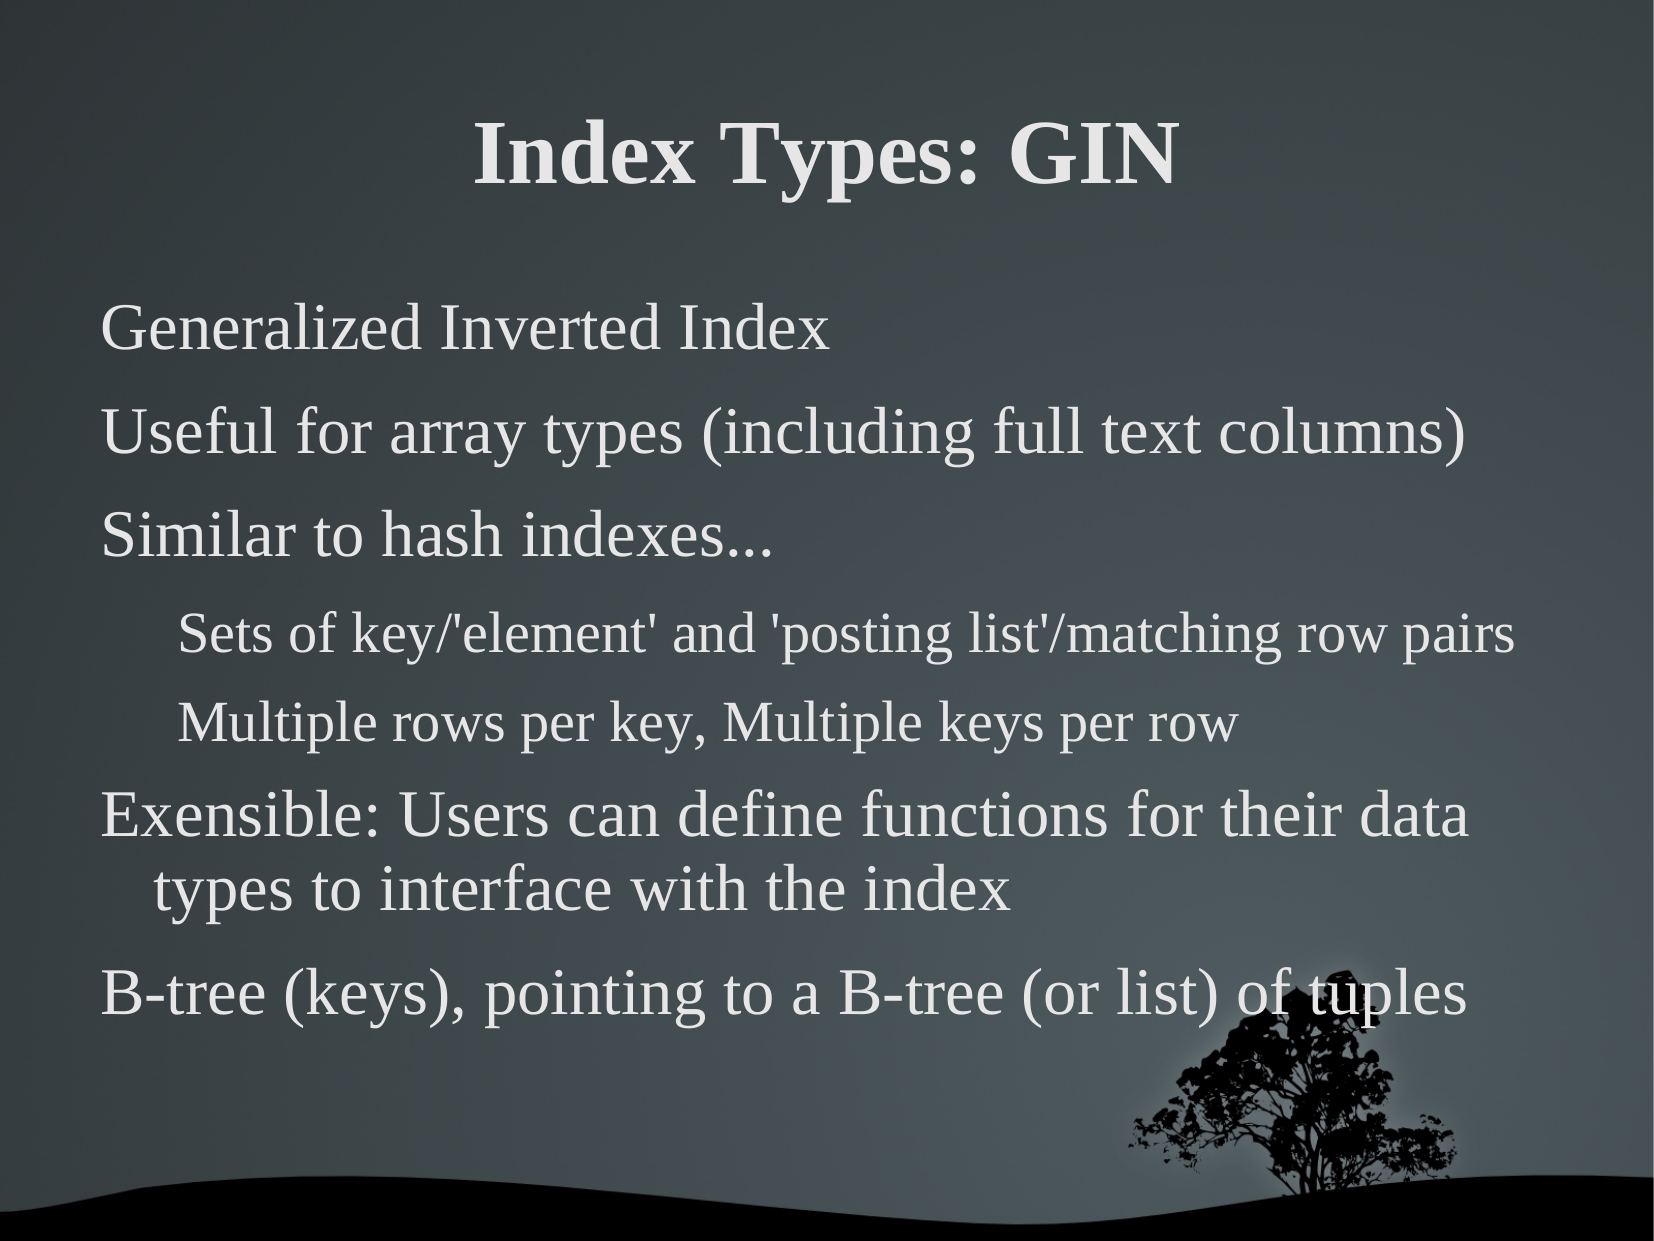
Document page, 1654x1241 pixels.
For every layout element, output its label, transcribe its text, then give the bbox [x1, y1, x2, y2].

picture [0, 0, 1654, 1241]
list Generalized Inverted Index Useful for array types (including full text columns) Similar to hash indexes... Sets of key/'element' and 'posting list'/matching row pairs Multiple rows per key, Multiple keys per row Exensible: Users can define functions for their data types to interface with the index B-tree (keys), pointing to a B-tree (or list) of tuples [82, 290, 1571, 1094]
title Index Types: GIN [82, 56, 1571, 250]
